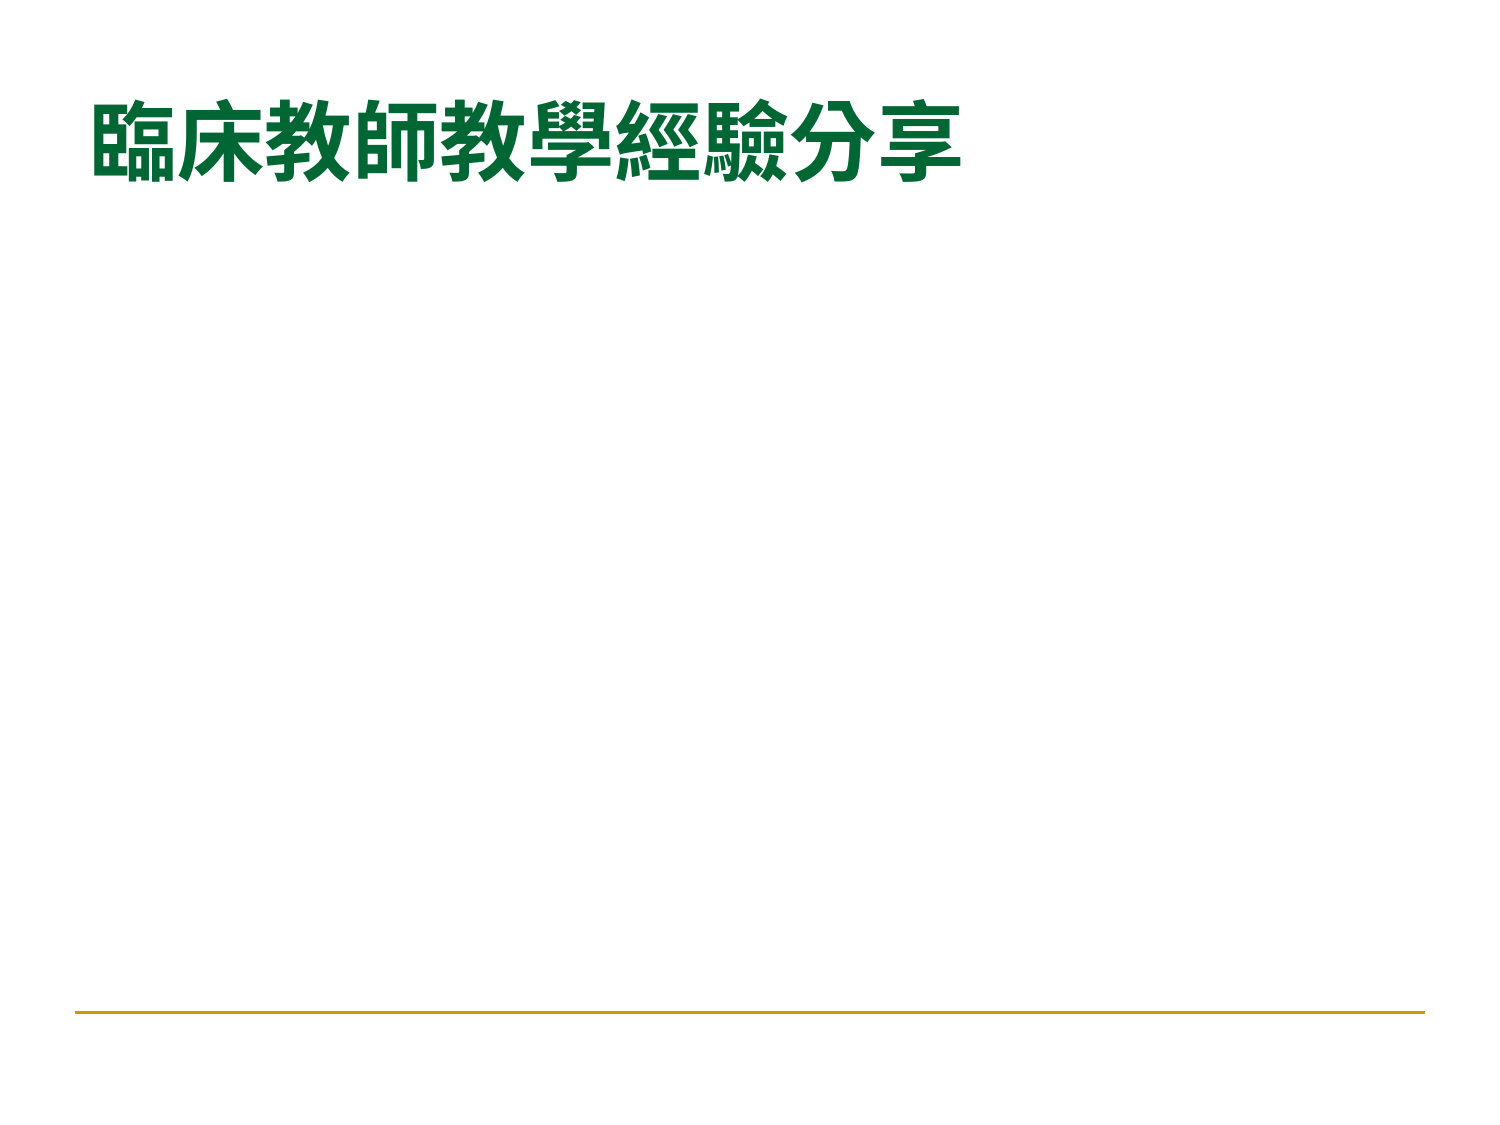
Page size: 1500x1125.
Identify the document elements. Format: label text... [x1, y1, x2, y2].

title 臨床教師教學經驗分享 [75, 45, 1425, 233]
